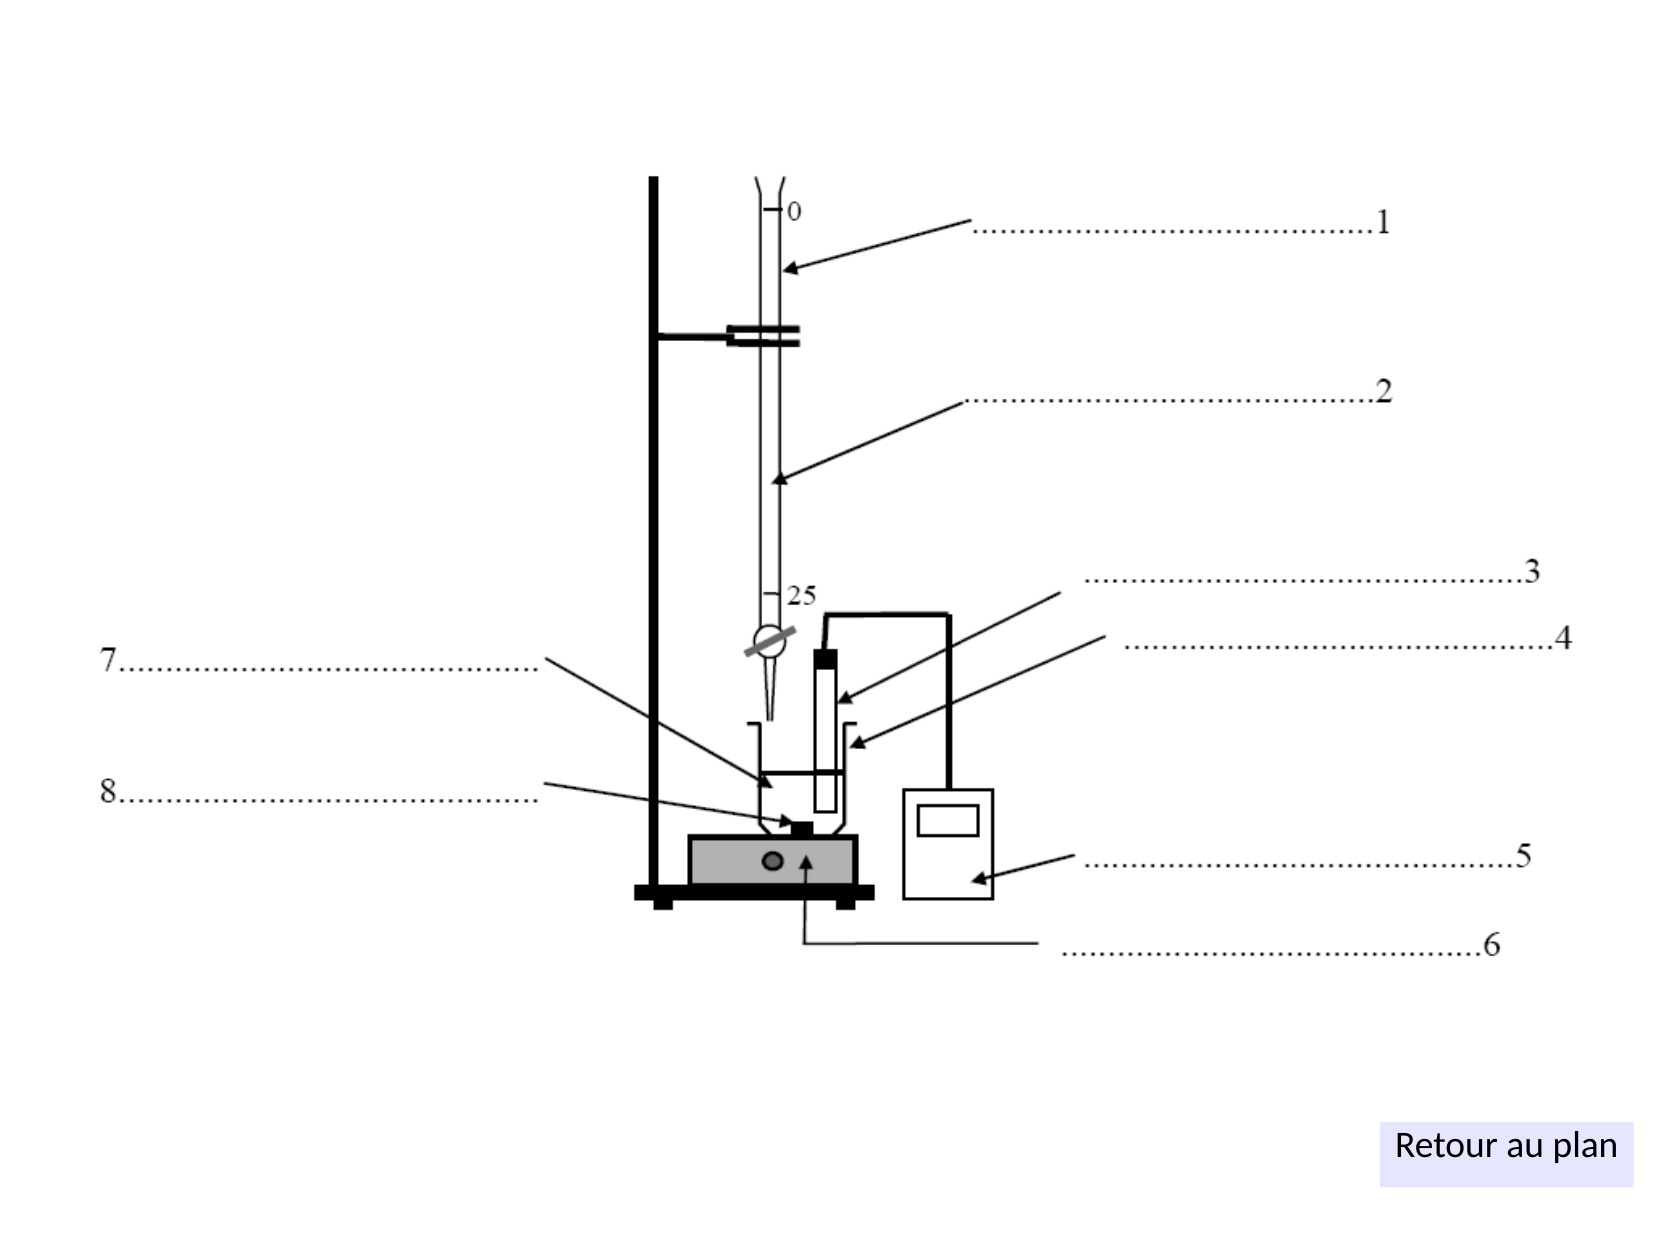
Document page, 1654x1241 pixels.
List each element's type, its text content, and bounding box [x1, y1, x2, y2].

text_box Retour au plan [1380, 1122, 1634, 1188]
picture [29, 118, 1654, 983]
